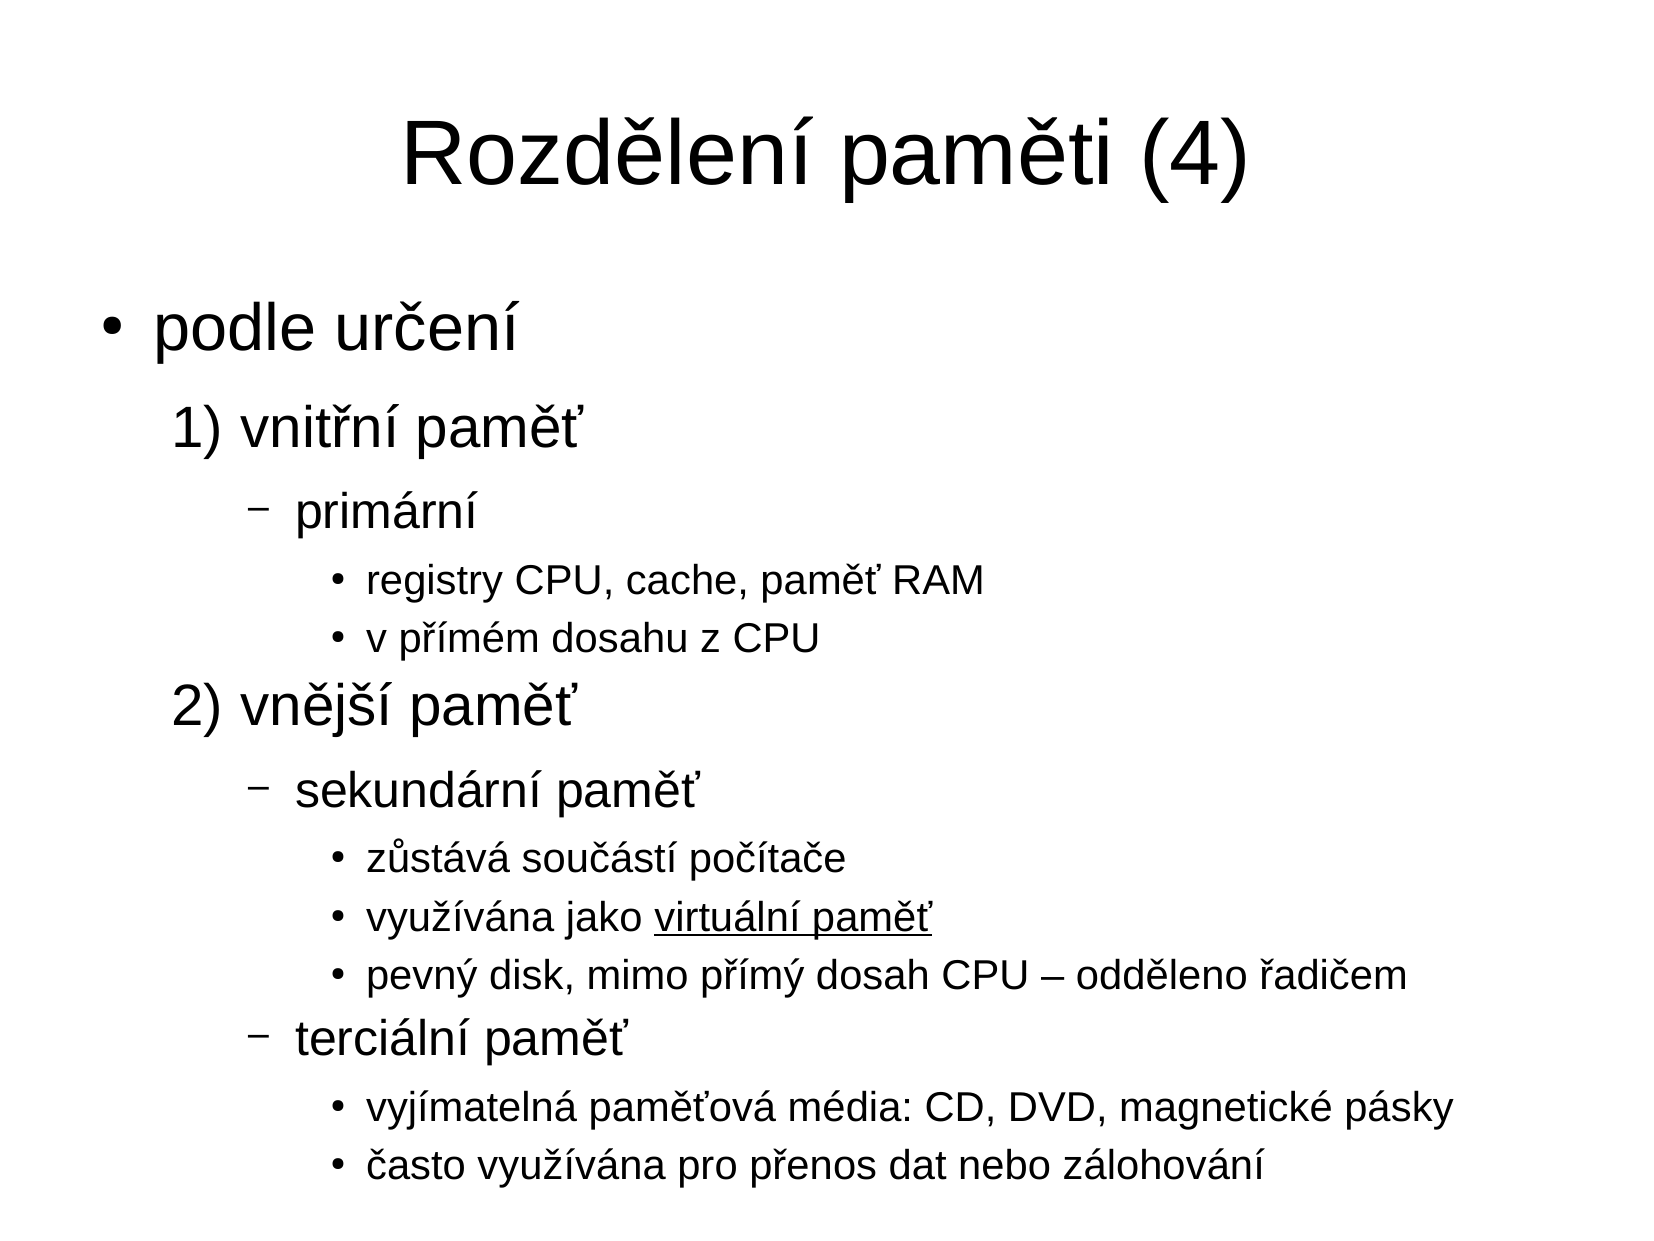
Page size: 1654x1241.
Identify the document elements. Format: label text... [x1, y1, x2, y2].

list podle určení vnitřní paměť primární registry CPU, cache, paměť RAM v přímém dosahu z CPU vnější paměť sekundární paměť zůstává součástí počítače využívána jako virtuální paměť pevný disk, mimo přímý dosah CPU – odděleno řadičem terciální paměť vyjímatelná paměťová média: CD, DVD, magnetické pásky často využívána pro přenos dat nebo zálohování [82, 290, 1571, 1189]
title Rozdělení paměti (4) [82, 56, 1571, 250]
